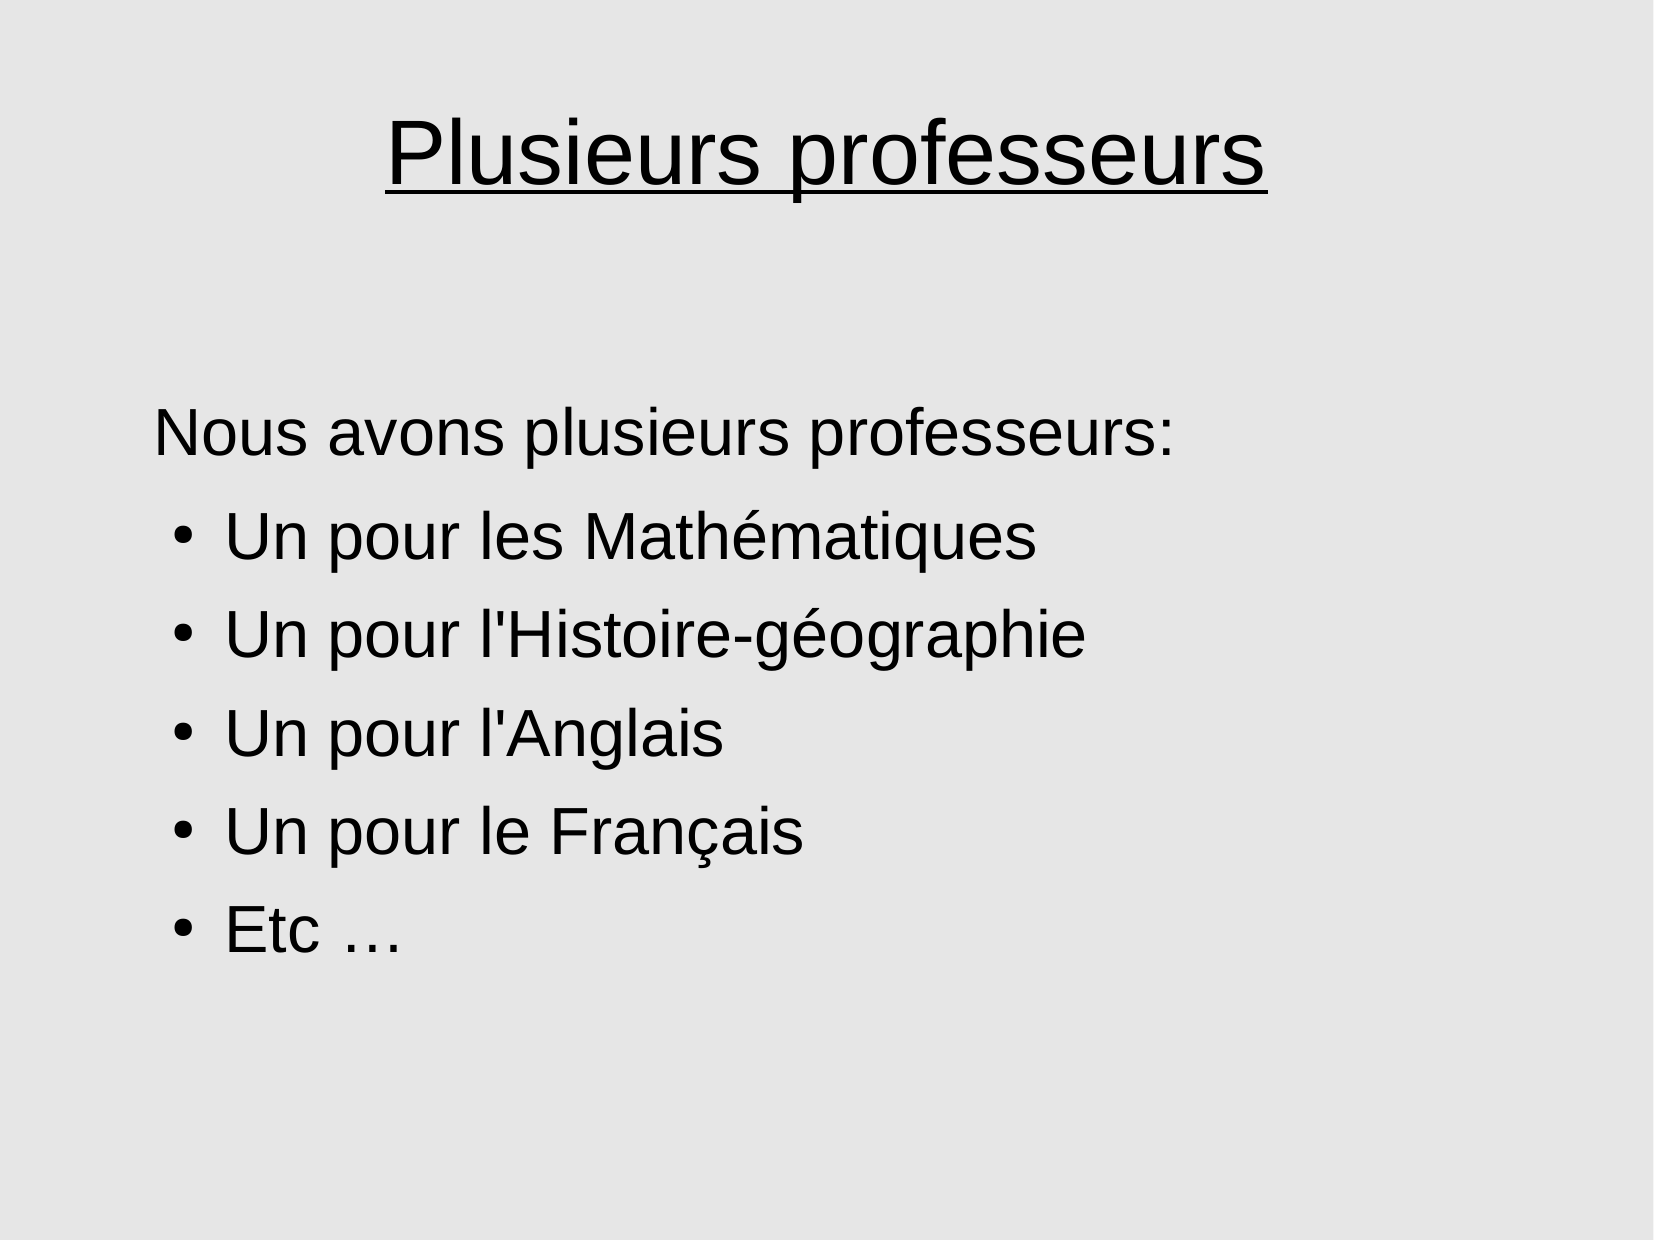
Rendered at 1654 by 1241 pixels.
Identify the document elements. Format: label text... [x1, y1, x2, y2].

title Plusieurs professeurs [82, 49, 1571, 257]
list Nous avons plusieurs professeurs: Un pour les Mathématiques Un pour l'Histoire-géographie Un pour l'Anglais Un pour le Français Etc … [82, 290, 1571, 1109]
